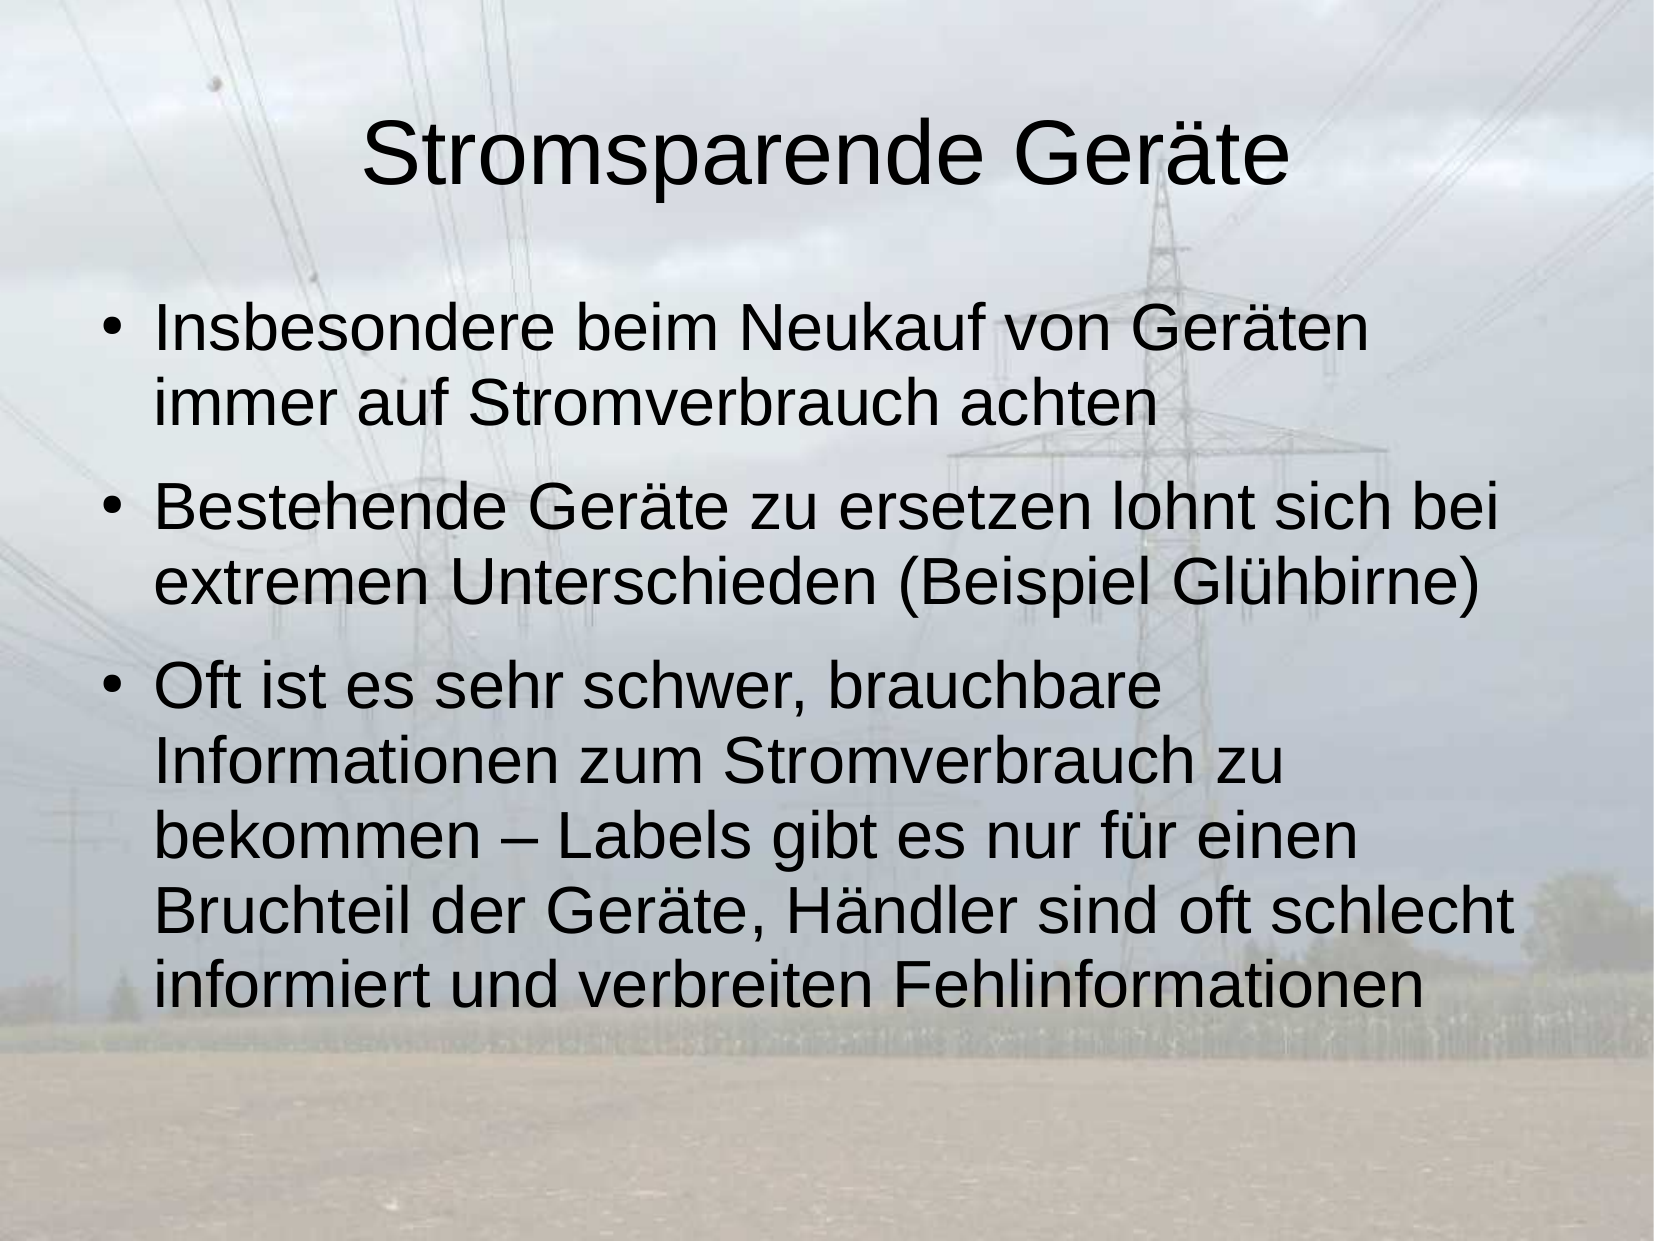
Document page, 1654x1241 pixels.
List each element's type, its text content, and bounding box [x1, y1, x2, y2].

picture [0, 0, 1654, 1241]
title Stromsparende Geräte [82, 49, 1571, 257]
list Insbesondere beim Neukauf von Geräten immer auf Stromverbrauch achten Bestehende Geräte zu ersetzen lohnt sich bei extremen Unterschieden (Beispiel Glühbirne) Oft ist es sehr schwer, brauchbare Informationen zum Stromverbrauch zu bekommen – Labels gibt es nur für einen Bruchteil der Geräte, Händler sind oft schlecht informiert und verbreiten Fehlinformationen [82, 290, 1571, 1109]
